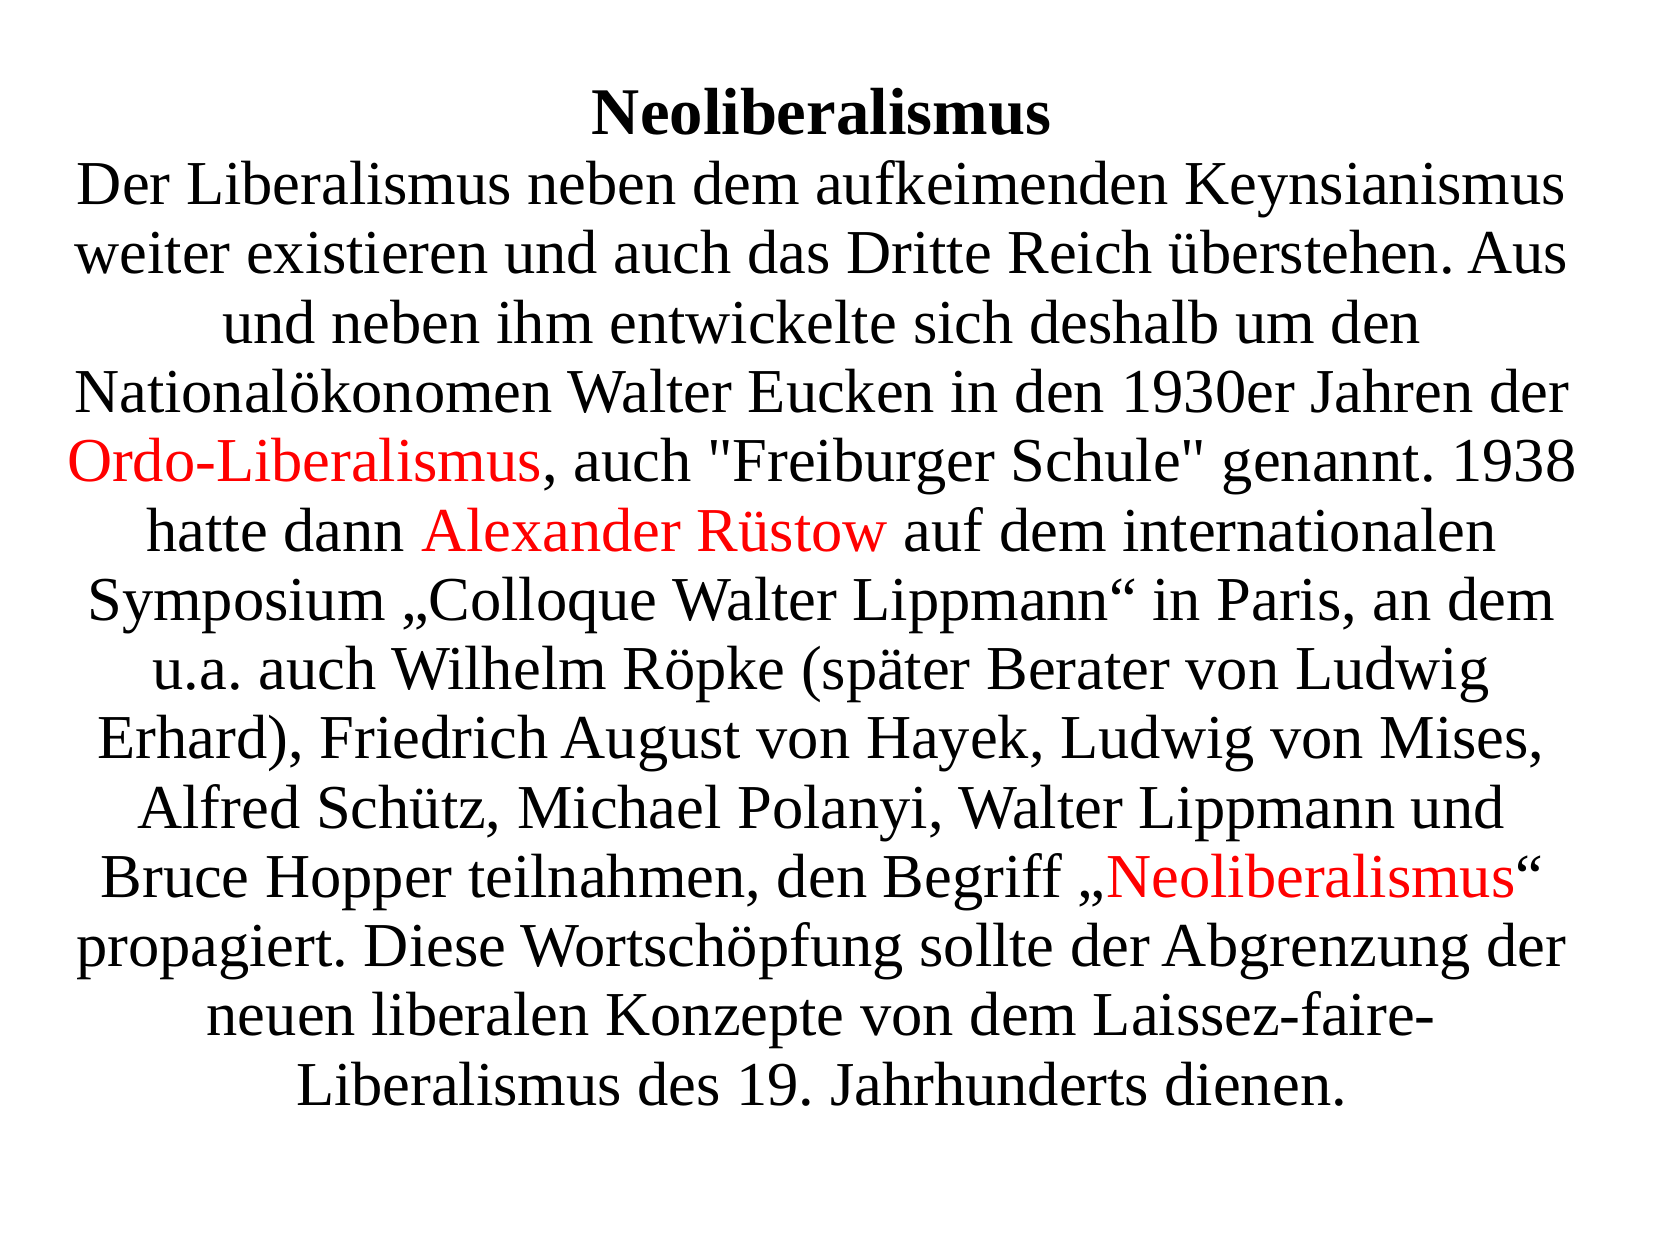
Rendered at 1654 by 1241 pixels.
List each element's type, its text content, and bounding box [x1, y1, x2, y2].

text_box Neoliberalismus Der Liberalismus neben dem aufkeimenden Keynsianismus weiter existieren und auch das Dritte Reich überstehen. Aus und neben ihm entwickelte sich deshalb um den Nationalökonomen Walter Eucken in den 1930er Jahren der Ordo-Liberalismus, auch "Freiburger Schule" genannt. 1938 hatte dann Alexander Rüstow auf dem internationalen Symposium „Colloque Walter Lippmann“ in Paris, an dem u.a. auch Wilhelm Röpke (später Berater von Ludwig Erhard), Friedrich August von Hayek, Ludwig von Mises, Alfred Schütz, Michael Polanyi, Walter Lippmann und Bruce Hopper teilnahmen, den Begriff „Neoliberalismus“ propagiert. Diese Wortschöpfung sollte der Abgrenzung der neuen liberalen Konzepte von dem Laissez-faire-Liberalismus des 19. Jahrhunderts dienen. [52, 67, 1597, 1127]
